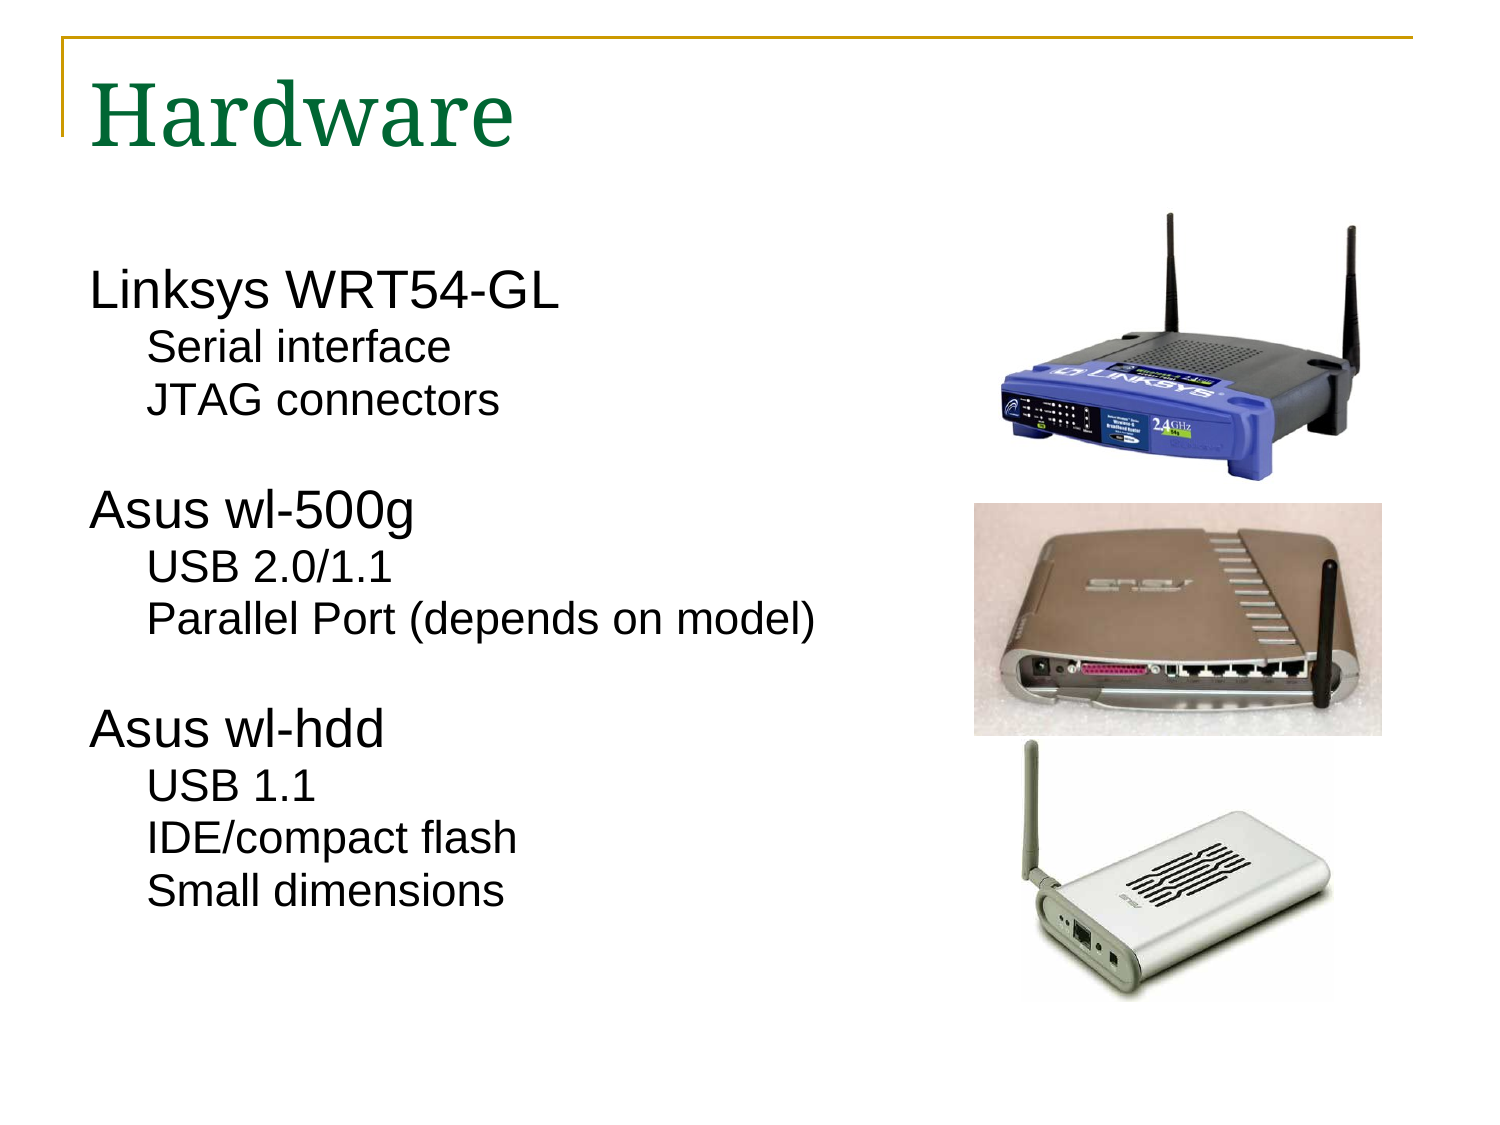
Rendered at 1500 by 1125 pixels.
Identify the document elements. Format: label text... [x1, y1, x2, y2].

picture [974, 503, 1382, 736]
title Hardware [75, 45, 1426, 233]
list Linksys WRT54-GL Serial interface JTAG connectors Asus wl-500g USB 2.0/1.1 Parallel Port (depends on model) Asus wl-hdd USB 1.1 IDE/compact flash Small dimensions [75, 262, 1426, 1006]
picture [1021, 739, 1334, 1002]
picture [998, 207, 1389, 484]
